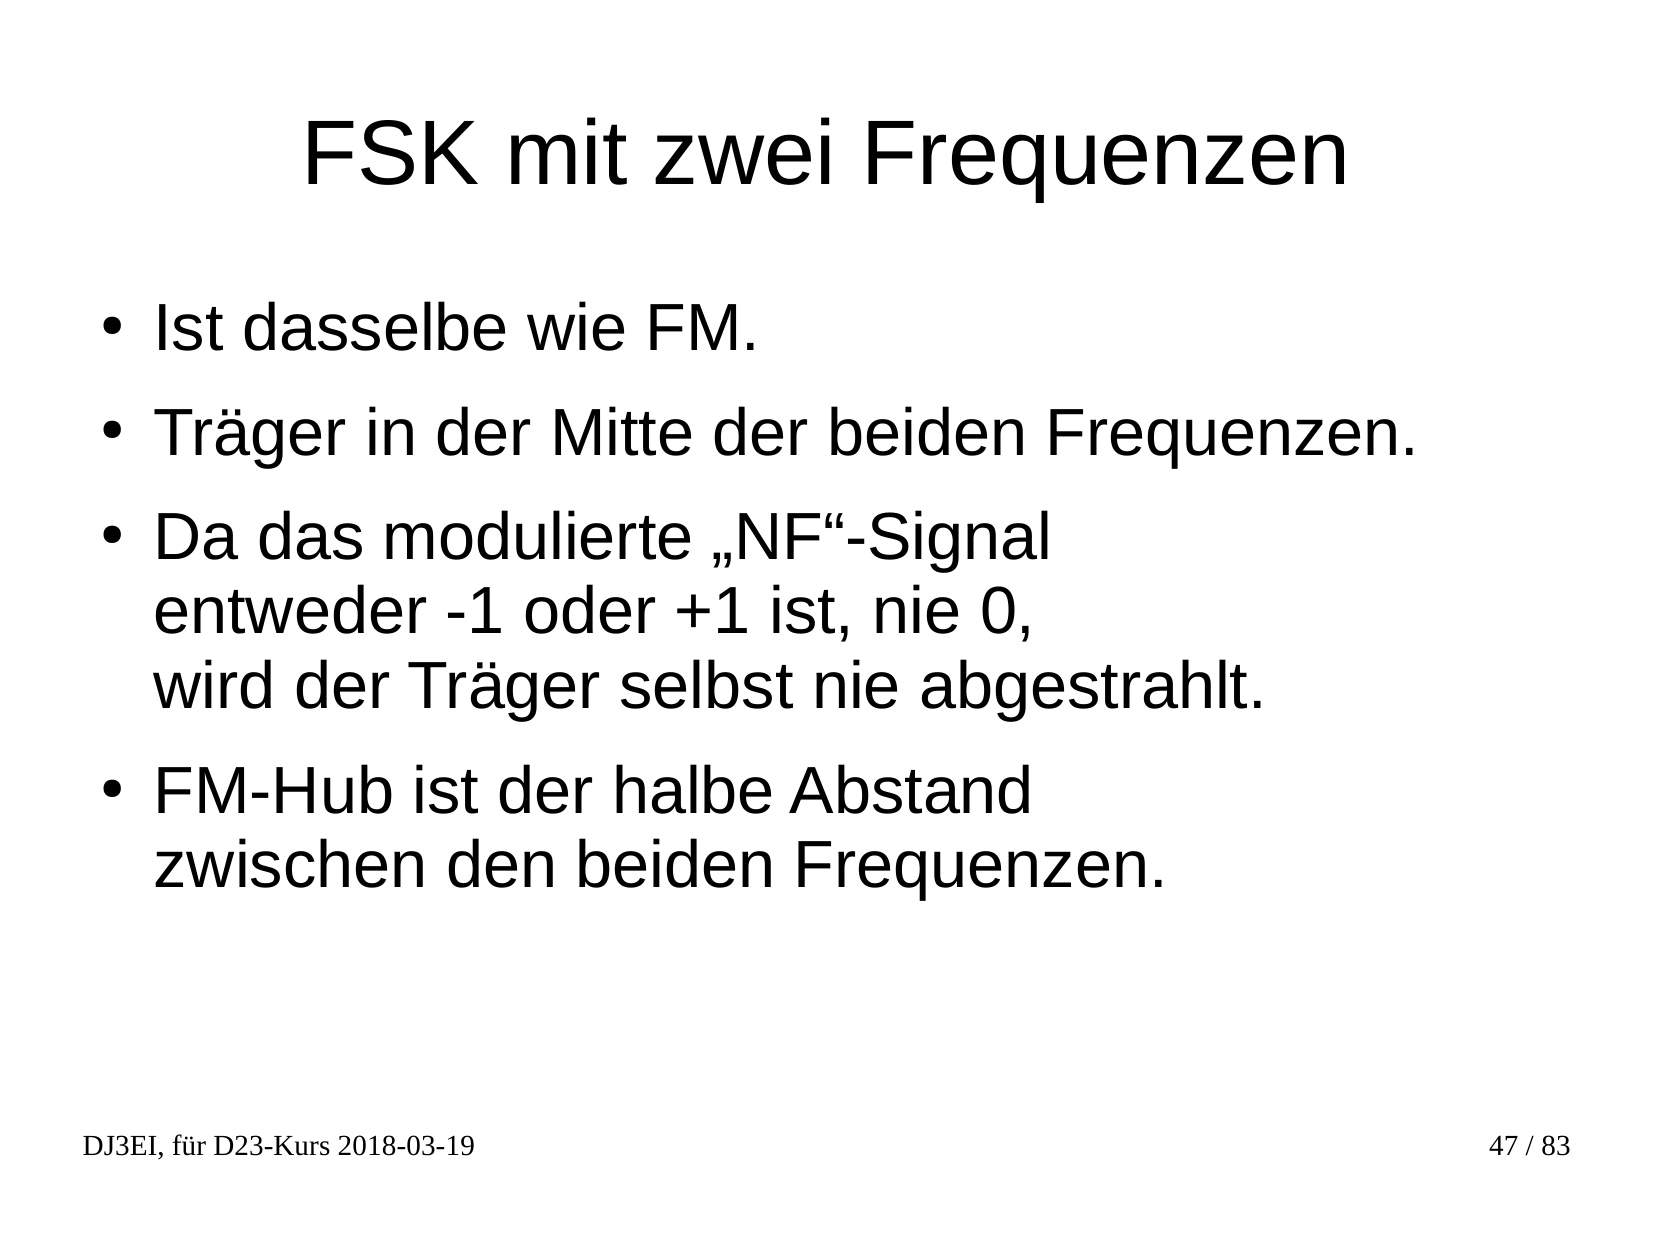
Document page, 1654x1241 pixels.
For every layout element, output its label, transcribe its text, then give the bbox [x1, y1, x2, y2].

title FSK mit zwei Frequenzen [82, 49, 1571, 257]
list Ist dasselbe wie FM. Träger in der Mitte der beiden Frequenzen. Da das modulierte „NF“-Signal entweder -1 oder +1 ist, nie 0, wird der Träger selbst nie abgestrahlt. FM-Hub ist der halbe Abstand zwischen den beiden Frequenzen. [82, 290, 1571, 1010]
